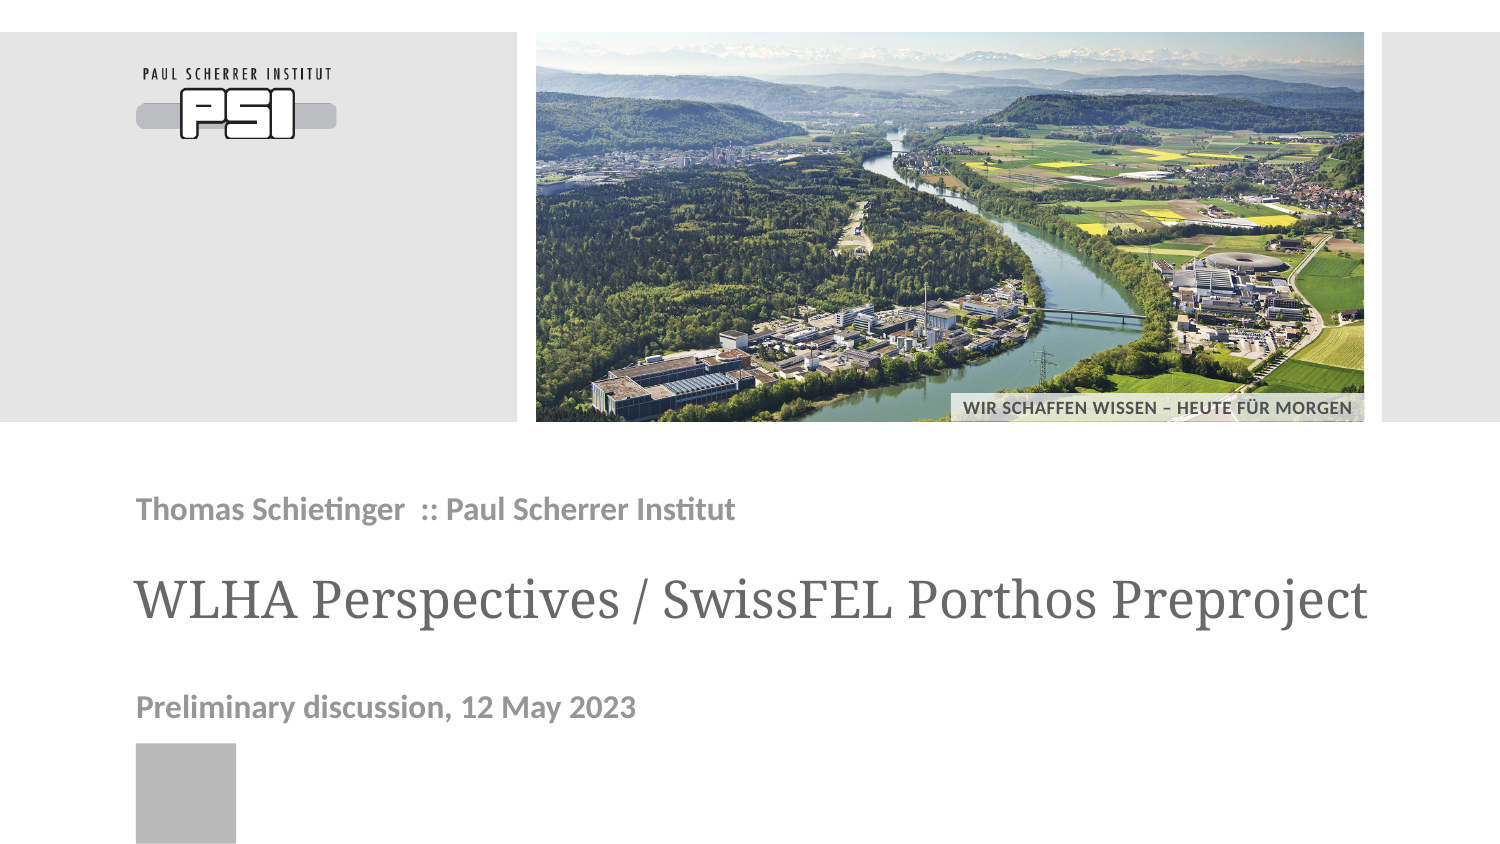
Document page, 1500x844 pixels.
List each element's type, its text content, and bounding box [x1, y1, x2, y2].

picture [539, 32, 1365, 422]
list Preliminary discussion, 12 May 2023 [135, 680, 1441, 729]
title WLHA Perspectives / SwissFEL Porthos Preproject [133, 566, 1441, 654]
subtitle Thomas Schietinger :: Paul Scherrer Institut [135, 483, 1441, 529]
